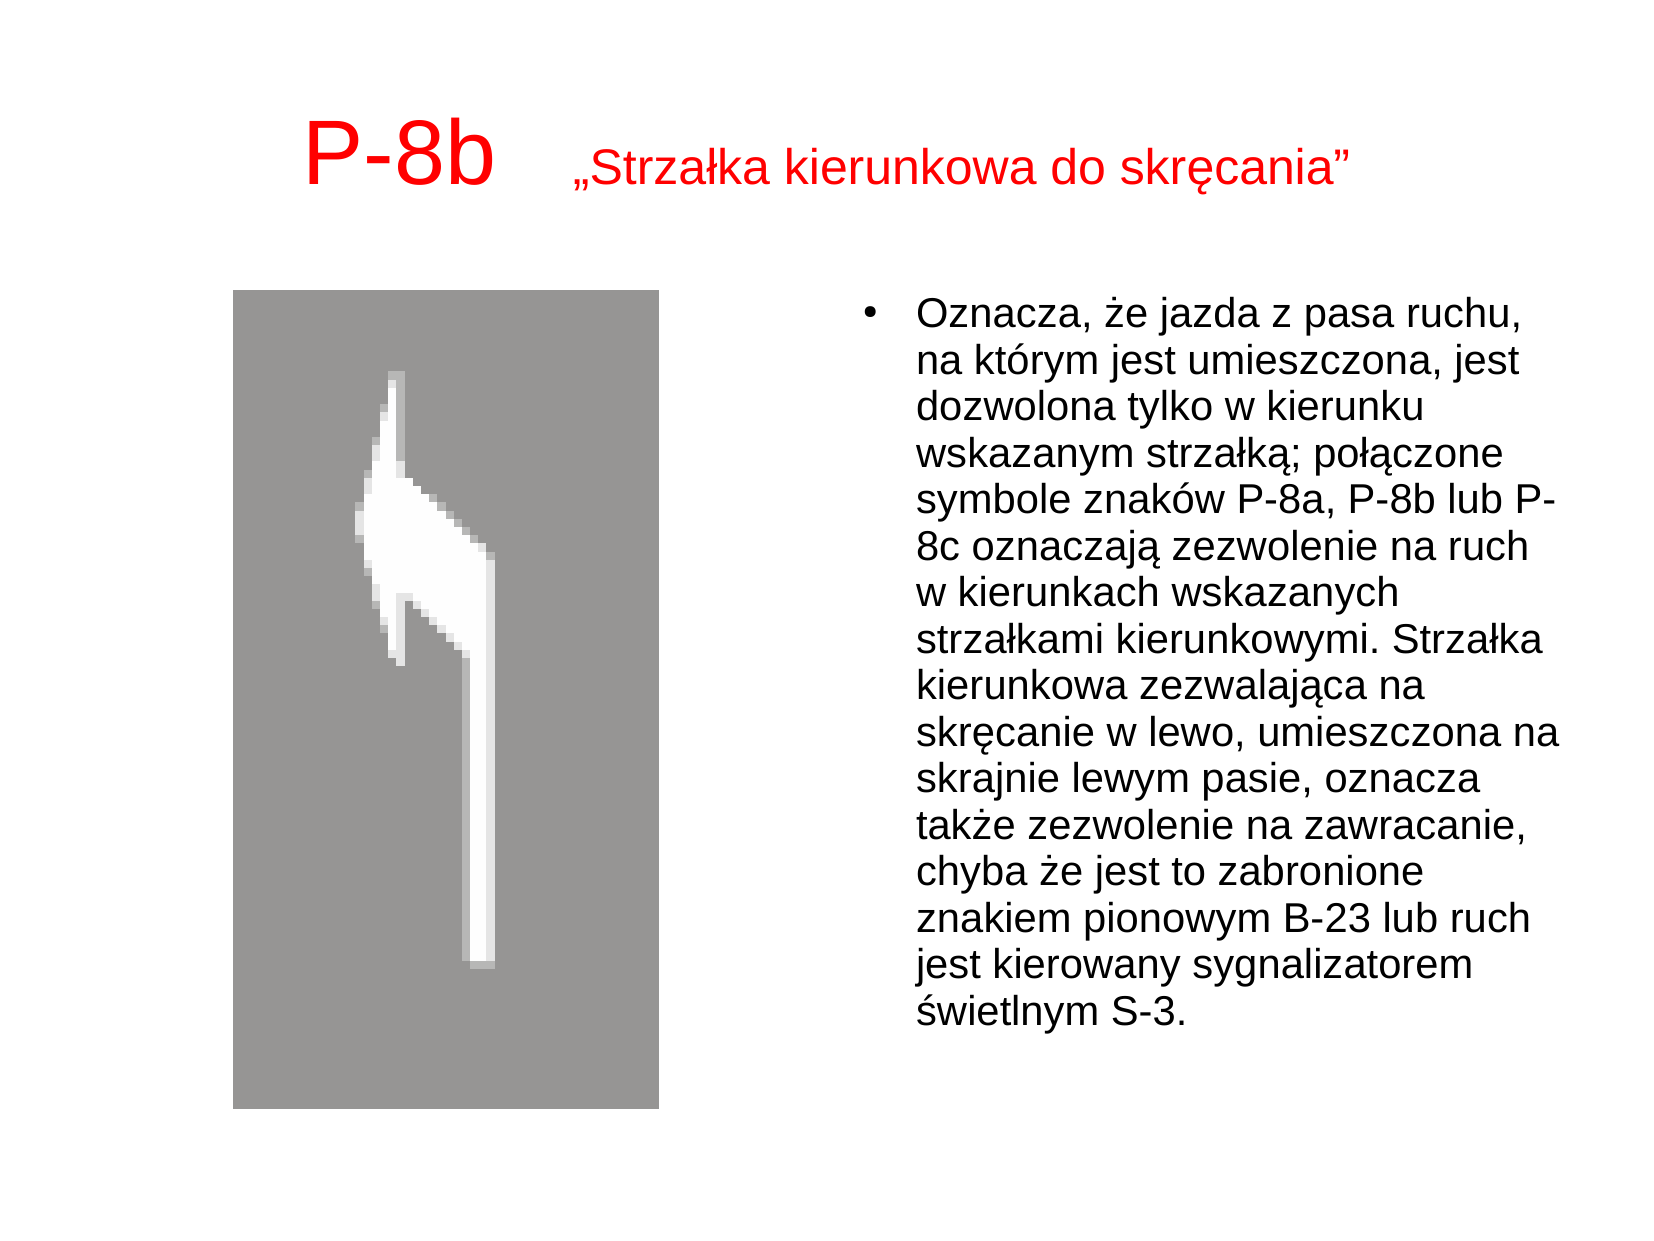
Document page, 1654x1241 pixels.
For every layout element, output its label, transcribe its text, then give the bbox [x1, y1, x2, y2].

list Oznacza, że jazda z pasa ruchu, na którym jest umieszczona, jest dozwolona tylko w kierunku wskazanym strzałką; połączone symbole znaków P-8a, P-8b lub P-8c oznaczają zezwolenie na ruch w kierunkach wskazanych strzałkami kierunkowymi. Strzałka kierunkowa zezwalająca na skręcanie w lewo, umieszczona na skrajnie lewym pasie, oznacza także zezwolenie na zawracanie, chyba że jest to zabronione znakiem pionowym B-23 lub ruch jest kierowany sygnalizatorem świetlnym S-3. [845, 290, 1572, 1094]
picture [233, 290, 659, 1109]
title P-8b „Strzałka kierunkowa do skręcania” [82, 56, 1571, 250]
